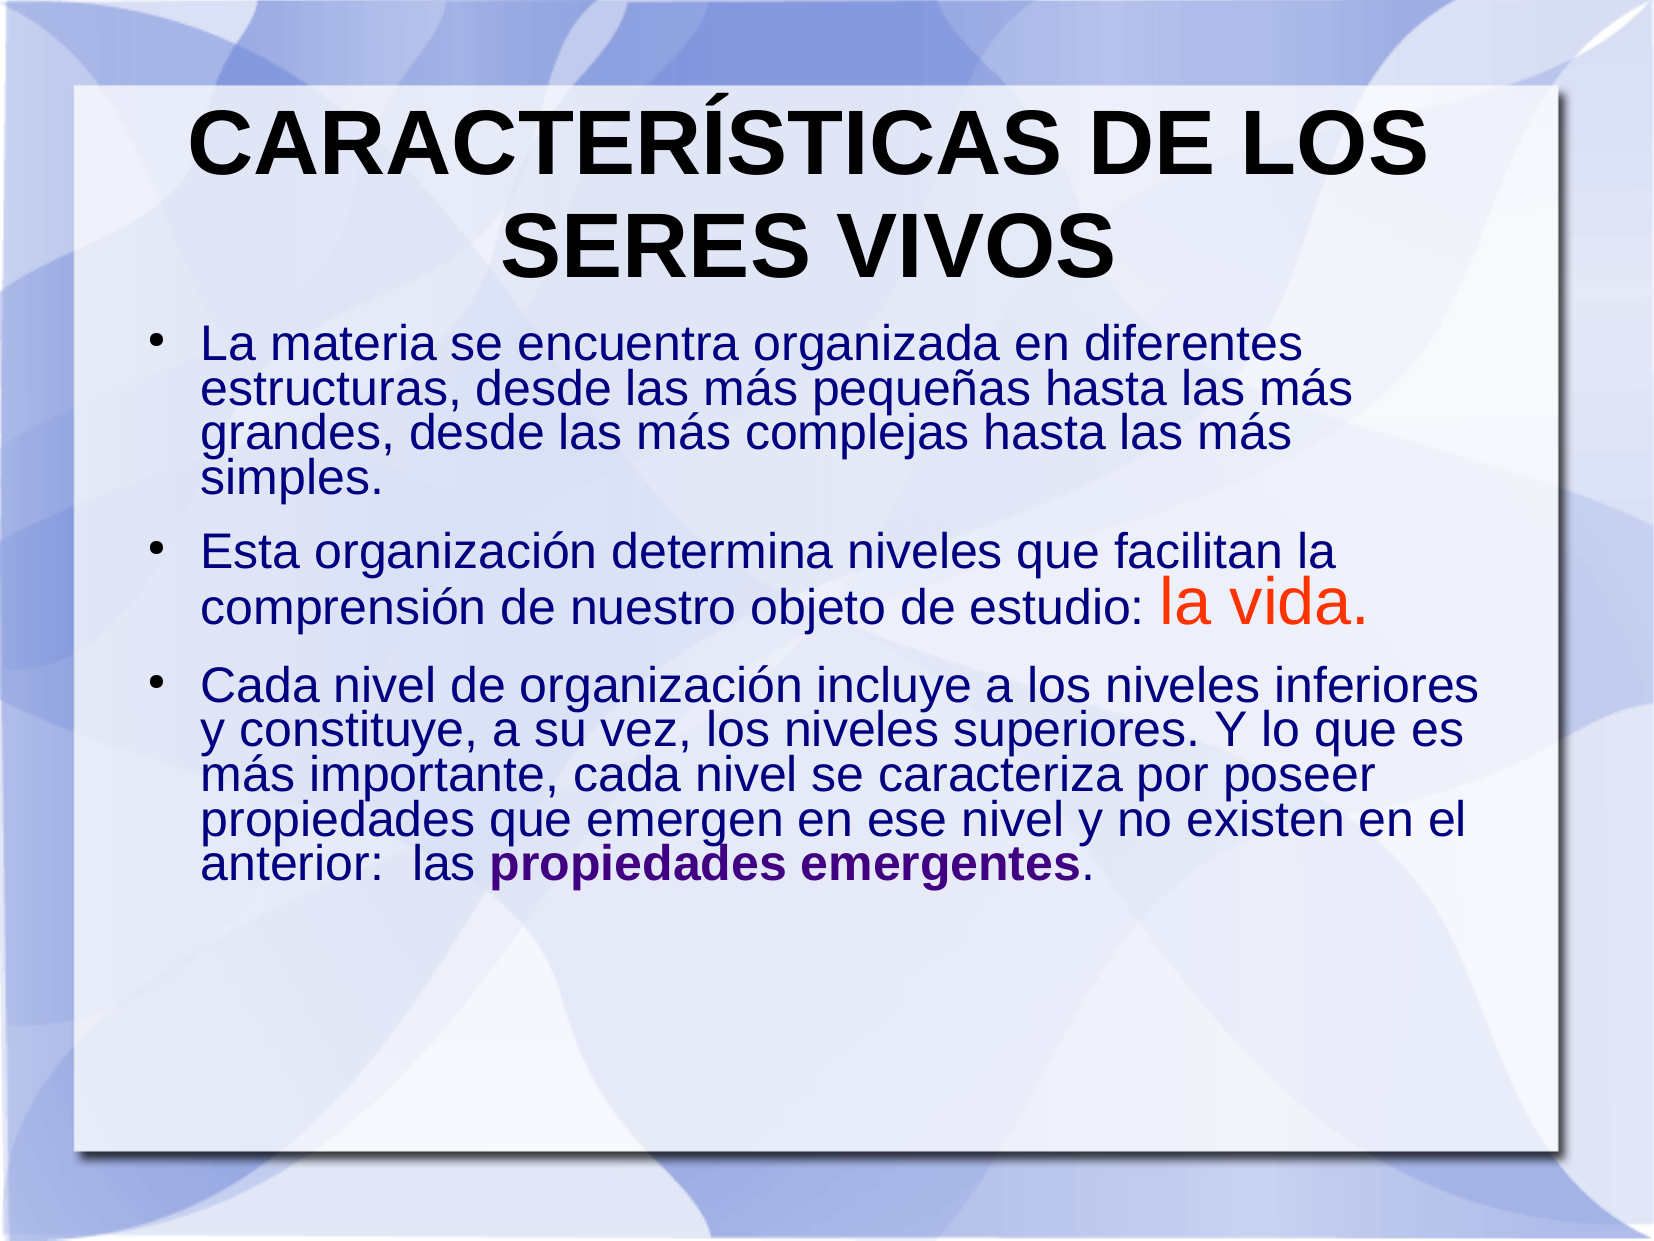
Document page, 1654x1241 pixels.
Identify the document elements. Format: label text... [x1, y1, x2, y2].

picture [0, 0, 1654, 1241]
list La materia se encuentra organizada en diferentes estructuras, desde las más pequeñas hasta las más grandes, desde las más complejas hasta las más simples. Esta organización determina niveles que facilitan la comprensión de nuestro objeto de estudio: la vida. Cada nivel de organización incluye a los niveles inferiores y constituye, a su vez, los niveles superiores. Y lo que es más importante, cada nivel se caracteriza por poseer propiedades que emergen en ese nivel y no existen en el anterior: las propiedades emergentes. [129, 324, 1489, 975]
title CARACTERÍSTICAS DE LOS SERES VIVOS [82, 90, 1536, 298]
